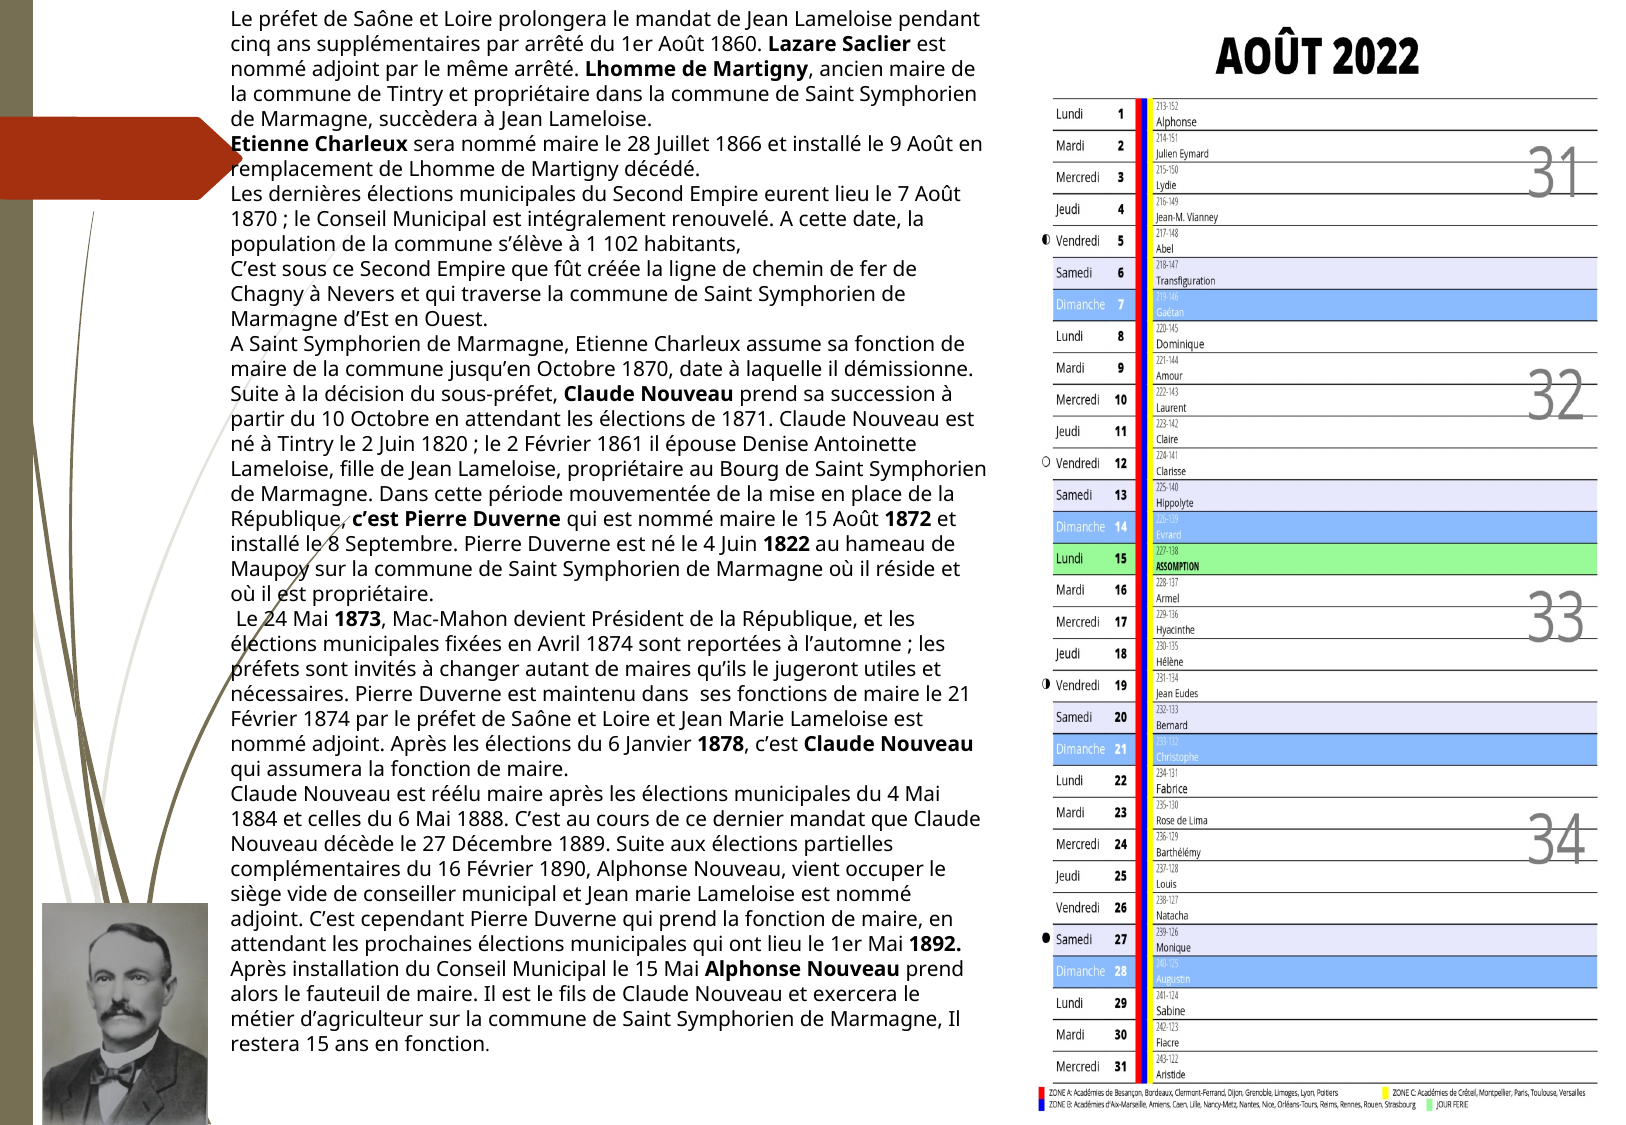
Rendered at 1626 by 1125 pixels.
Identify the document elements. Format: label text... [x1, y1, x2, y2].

picture [42, 903, 208, 1125]
text_box Le préfet de Saône et Loire prolongera le mandat de Jean Lameloise pendant cinq ans supplémentaires par arrêté du 1er Août 1860. Lazare Saclier est nommé adjoint par le même arrêté. Lhomme de Martigny, ancien maire de la commune de Tintry et propriétaire dans la commune de Saint Symphorien de Marmagne, succèdera à Jean Lameloise. Etienne Charleux sera nommé maire le 28 Juillet 1866 et installé le 9 Août en remplacement de Lhomme de Martigny décédé. Les dernières élections municipales du Second Empire eurent lieu le 7 Août 1870 ; le Conseil Municipal est intégralement renouvelé. A cette date, la population de la commune s’élève à 1 102 habitants, C’est sous ce Second Empire que fût créée la ligne de chemin de fer de Chagny à Nevers et qui traverse la commune de Saint Symphorien de Marmagne d’Est en Ouest. A Saint Symphorien de Marmagne, Etienne Charleux assume sa fonction de maire de la commune jusqu’en Octobre 1870, date à laquelle il démissionne. Suite à la décision du sous-préfet, Claude Nouveau prend sa succession à partir du 10 Octobre en attendant les élections de 1871. Claude Nouveau est né à Tintry le 2 Juin 1820 ; le 2 Février 1861 il épouse Denise Antoinette Lameloise, fille de Jean Lameloise, propriétaire au Bourg de Saint Symphorien de Marmagne. Dans cette période mouvementée de la mise en place de la République, c’est Pierre Duverne qui est nommé maire le 15 Août 1872 et installé le 8 Septembre. Pierre Duverne est né le 4 Juin 1822 au hameau de Maupoy sur la commune de Saint Symphorien de Marmagne où il réside et où il est propriétaire. Le 24 Mai 1873, Mac-Mahon devient Président de la République, et les élections municipales fixées en Avril 1874 sont reportées à l’automne ; les préfets sont invités à changer autant de maires qu’ils le jugeront utiles et nécessaires. Pierre Duverne est maintenu dans ses fonctions de maire le 21 Février 1874 par le préfet de Saône et Loire et Jean Marie Lameloise est nommé adjoint. Après les élections du 6 Janvier 1878, c’est Claude Nouveau qui assumera la fonction de maire. Claude Nouveau est réélu maire après les élections municipales du 4 Mai 1884 et celles du 6 Mai 1888. C’est au cours de ce dernier mandat que Claude Nouveau décède le 27 Décembre 1889. Suite aux élections partielles complémentaires du 16 Février 1890, Alphonse Nouveau, vient occuper le siège vide de conseiller municipal et Jean marie Lameloise est nommé adjoint. C’est cependant Pierre Duverne qui prend la fonction de maire, en attendant les prochaines élections municipales qui ont lieu le 1er Mai 1892. Après installation du Conseil Municipal le 15 Mai Alphonse Nouveau prend alors le fauteuil de maire. Il est le fils de Claude Nouveau et exercera le métier d’agriculteur sur la commune de Saint Symphorien de Marmagne, Il restera 15 ans en fonction. [218, 0, 1000, 1125]
picture [1009, 0, 1625, 1125]
